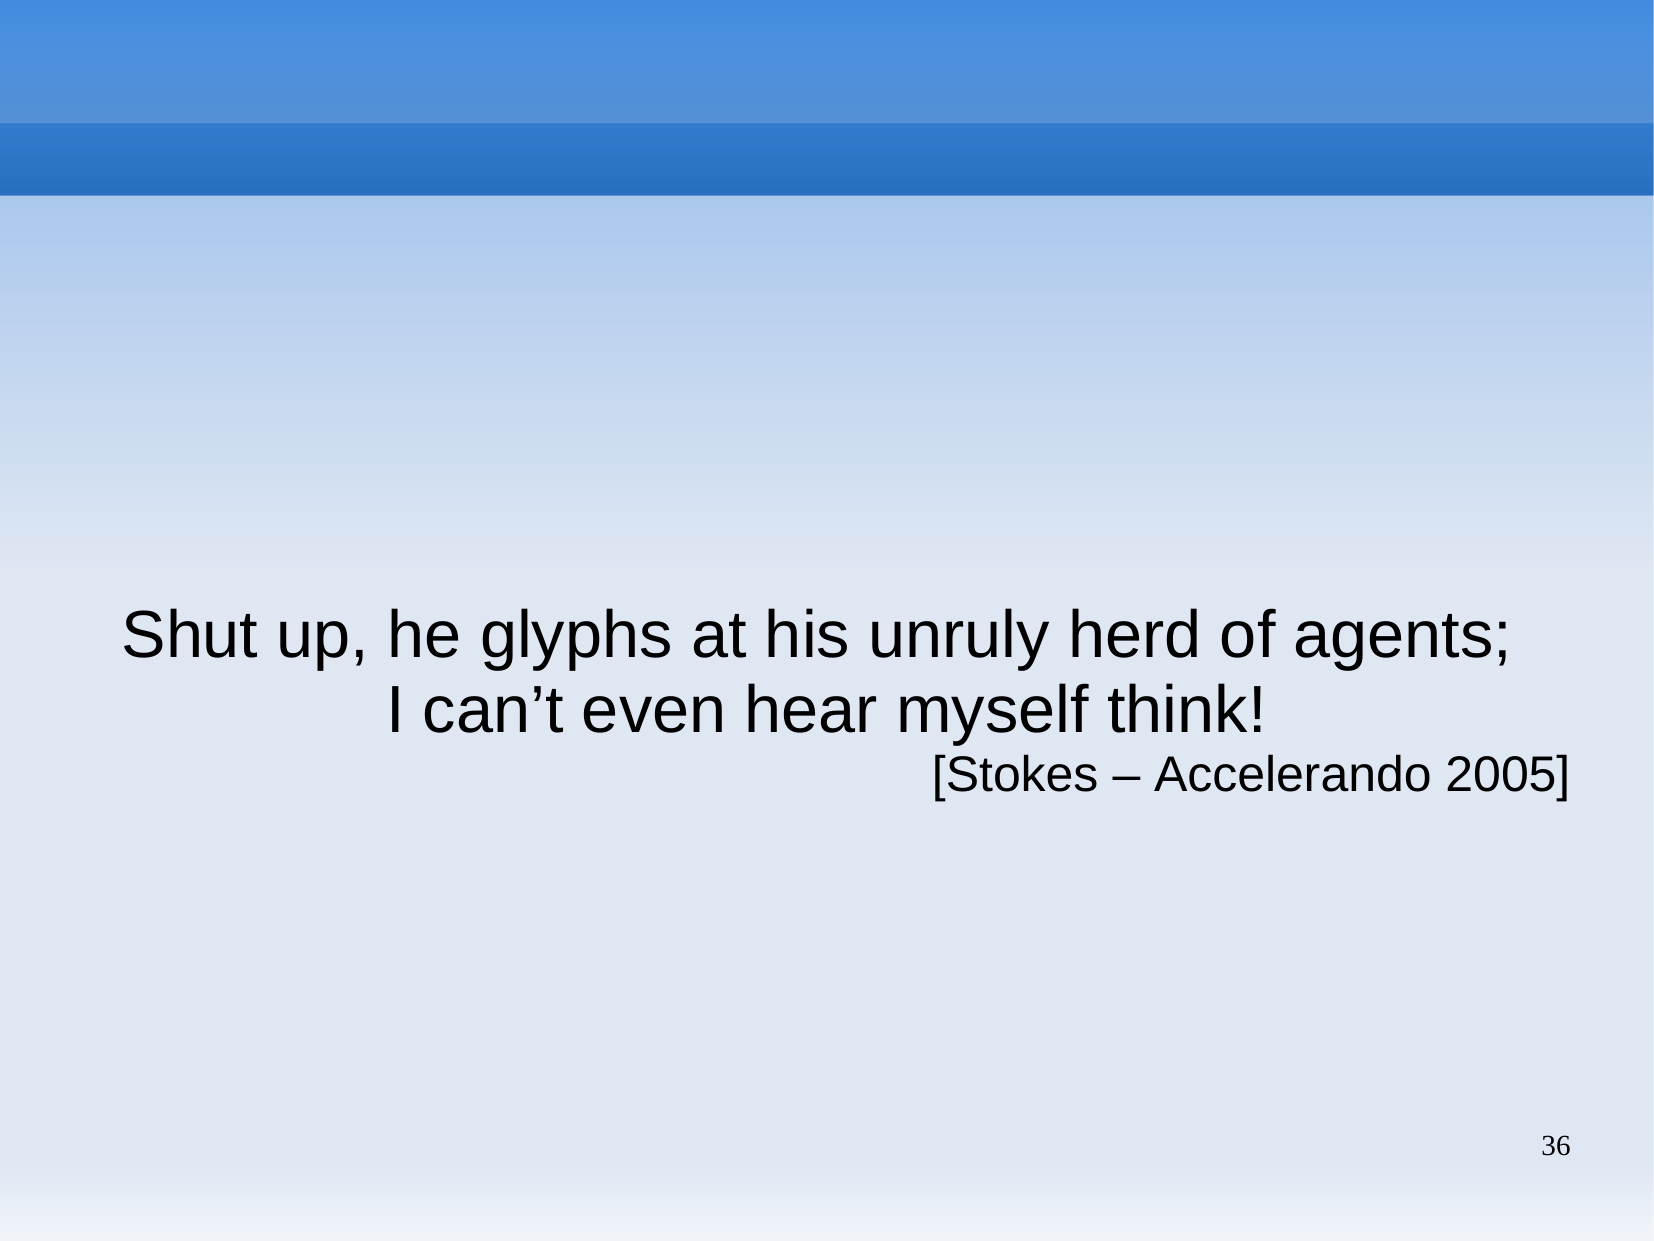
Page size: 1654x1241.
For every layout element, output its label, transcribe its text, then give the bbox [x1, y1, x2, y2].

subtitle Shut up, he glyphs at his unruly herd of agents; I can’t even hear myself think! [Stokes – Accelerando 2005] [82, 297, 1571, 1102]
picture [0, 0, 1654, 1241]
